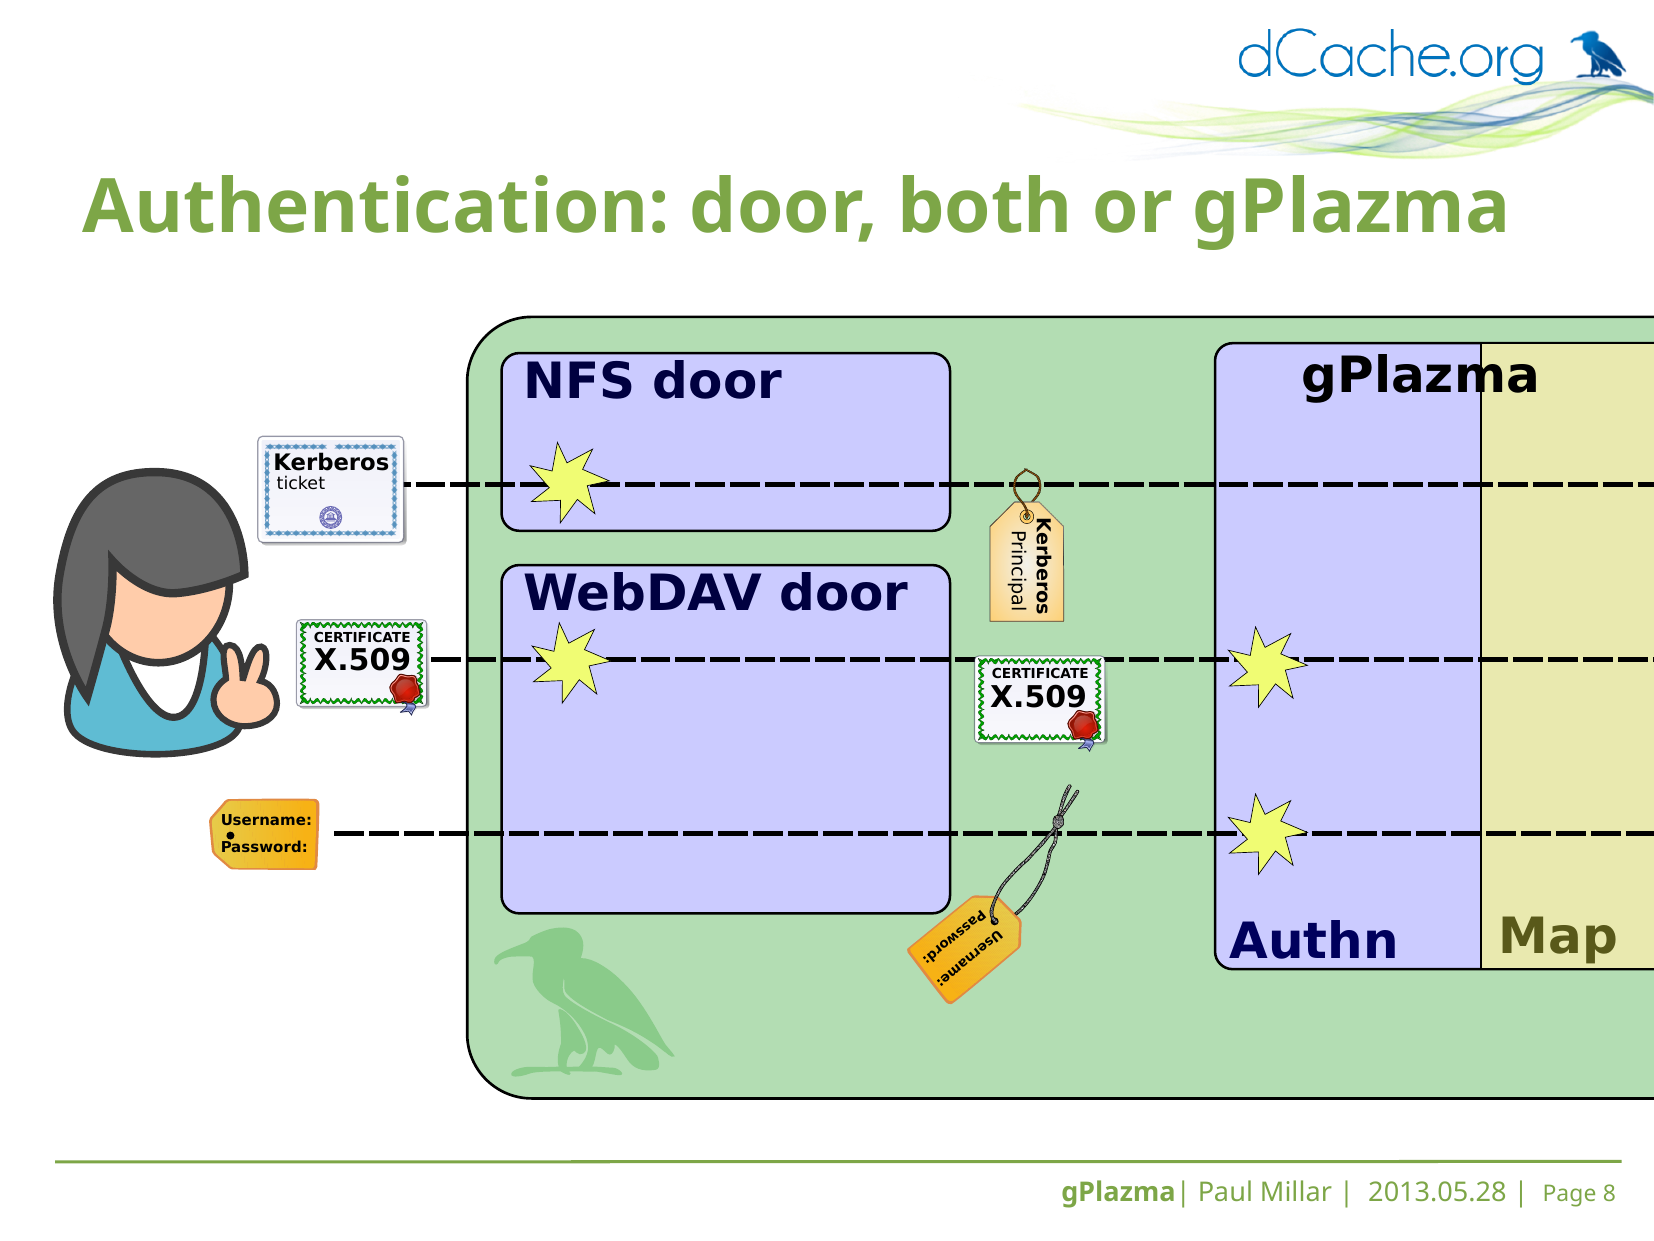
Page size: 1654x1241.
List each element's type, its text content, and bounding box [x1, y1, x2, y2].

title Authentication: door, both or gPlazma [82, 155, 1605, 252]
picture [956, 16, 1654, 169]
picture [53, 315, 1654, 1100]
